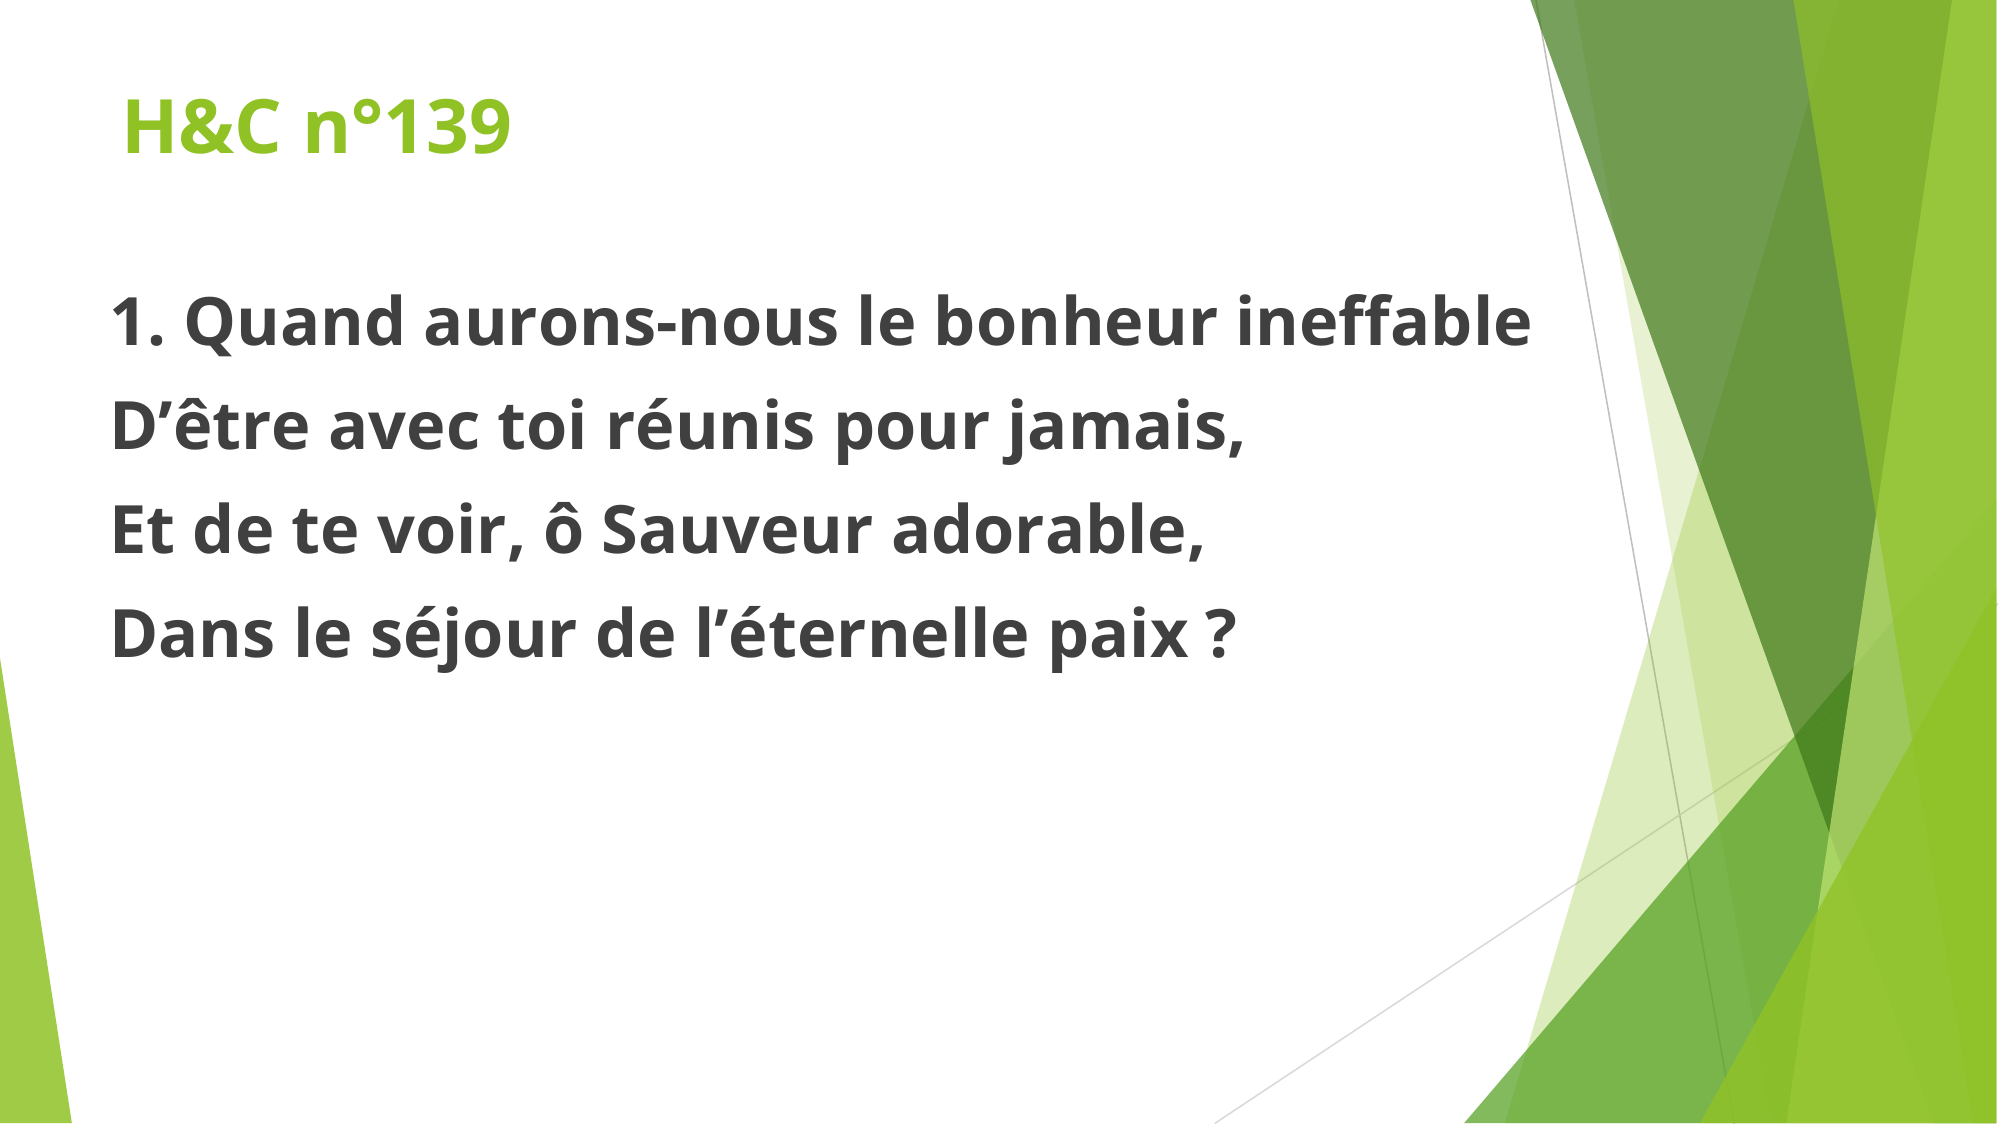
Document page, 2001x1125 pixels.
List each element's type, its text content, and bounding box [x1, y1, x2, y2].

text_box H&C n°139 [106, 70, 1522, 178]
text_box 1. Quand aurons-nous le bonheur ineffable D’être avec toi réunis pour jamais, Et de te voir, ô Sauveur adorable, Dans le séjour de l’éternelle paix ? [94, 259, 2001, 1037]
